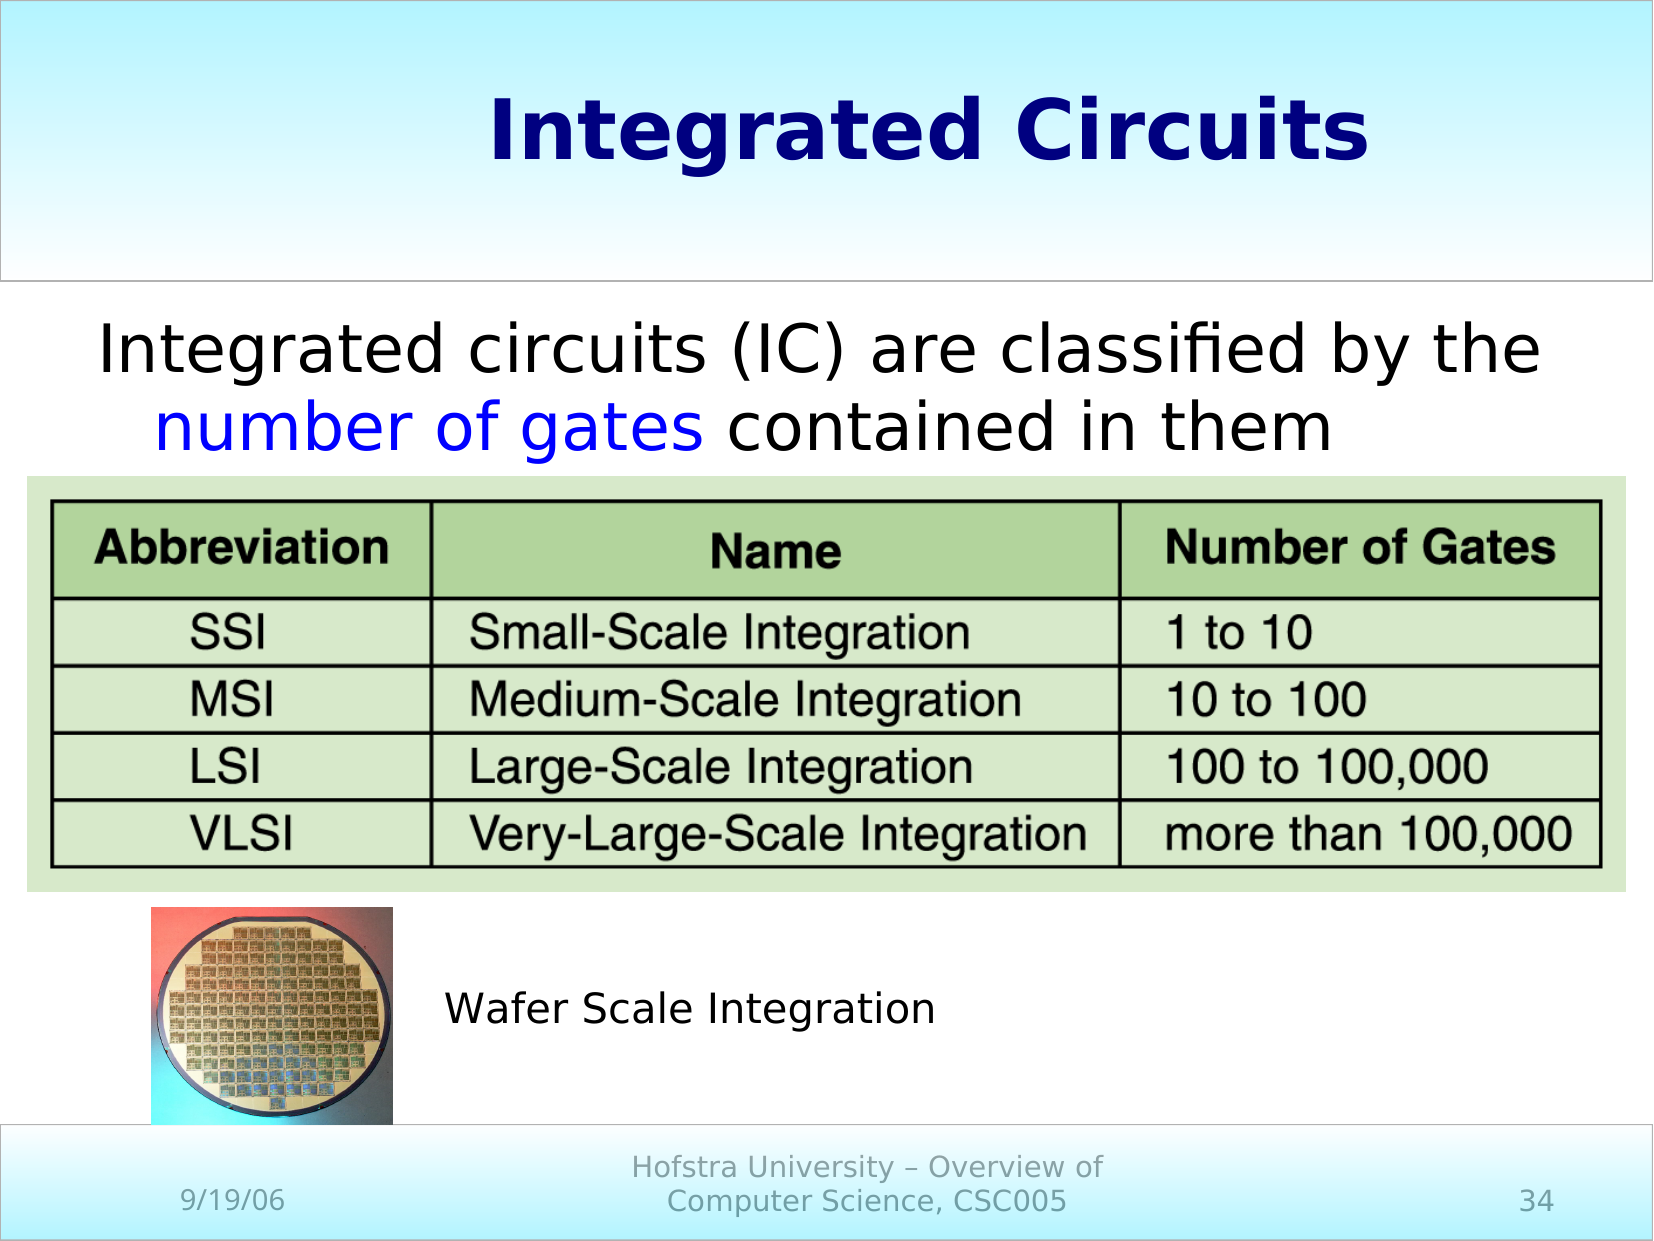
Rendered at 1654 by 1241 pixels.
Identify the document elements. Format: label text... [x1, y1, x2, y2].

picture [151, 907, 393, 1125]
title Integrated Circuits [247, 27, 1612, 235]
list Integrated circuits (IC) are classified by the number of gates contained in them [82, 303, 1571, 476]
text_box Wafer Scale Integration [415, 977, 967, 1041]
picture [27, 476, 1626, 893]
